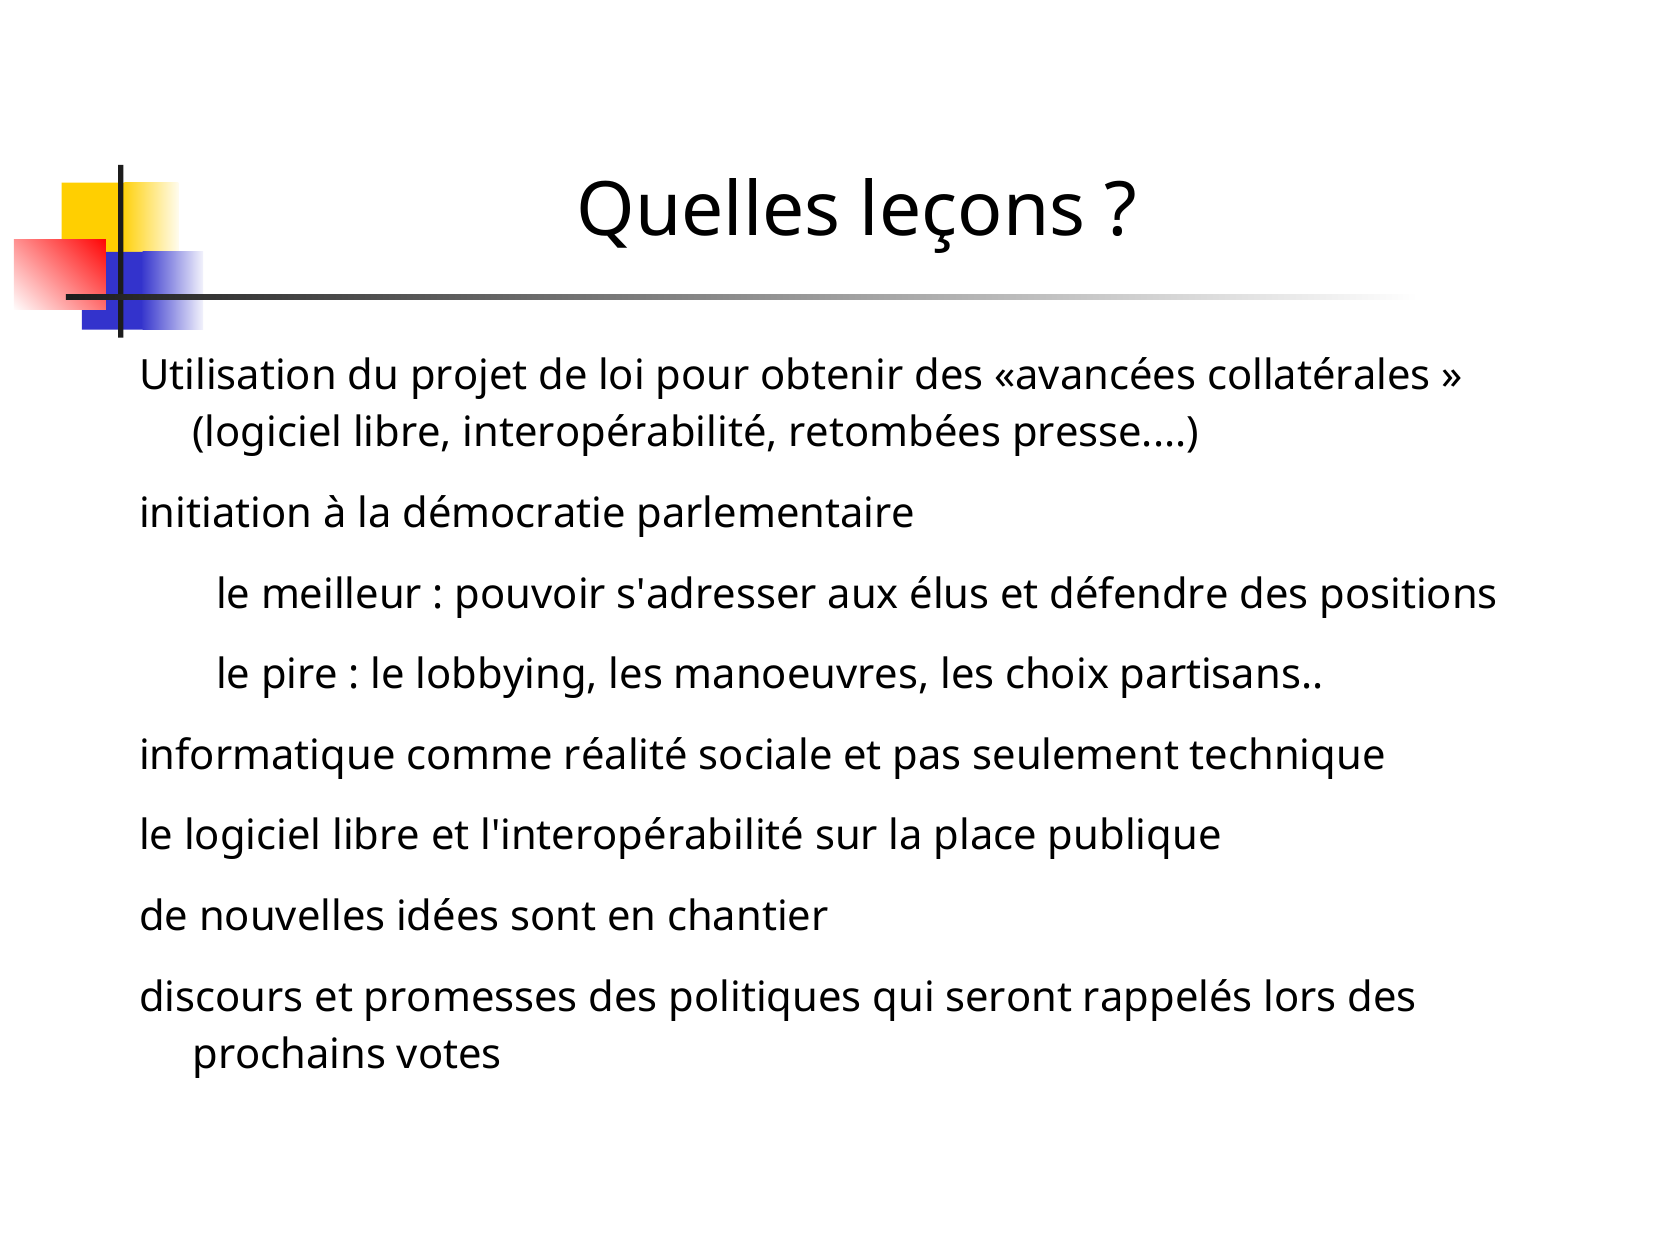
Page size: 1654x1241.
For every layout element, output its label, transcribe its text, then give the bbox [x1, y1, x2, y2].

list Utilisation du projet de loi pour obtenir des «avancées collatérales » (logiciel libre, interopérabilité, retombées presse....) initiation à la démocratie parlementaire le meilleur : pouvoir s'adresser aux élus et défendre des positions le pire : le lobbying, les manoeuvres, les choix partisans.. informatique comme réalité sociale et pas seulement technique le logiciel libre et l'interopérabilité sur la place publique de nouvelles idées sont en chantier discours et promesses des politiques qui seront rappelés lors des prochains votes [121, 344, 1534, 1127]
title Quelles leçons ? [121, 102, 1534, 311]
